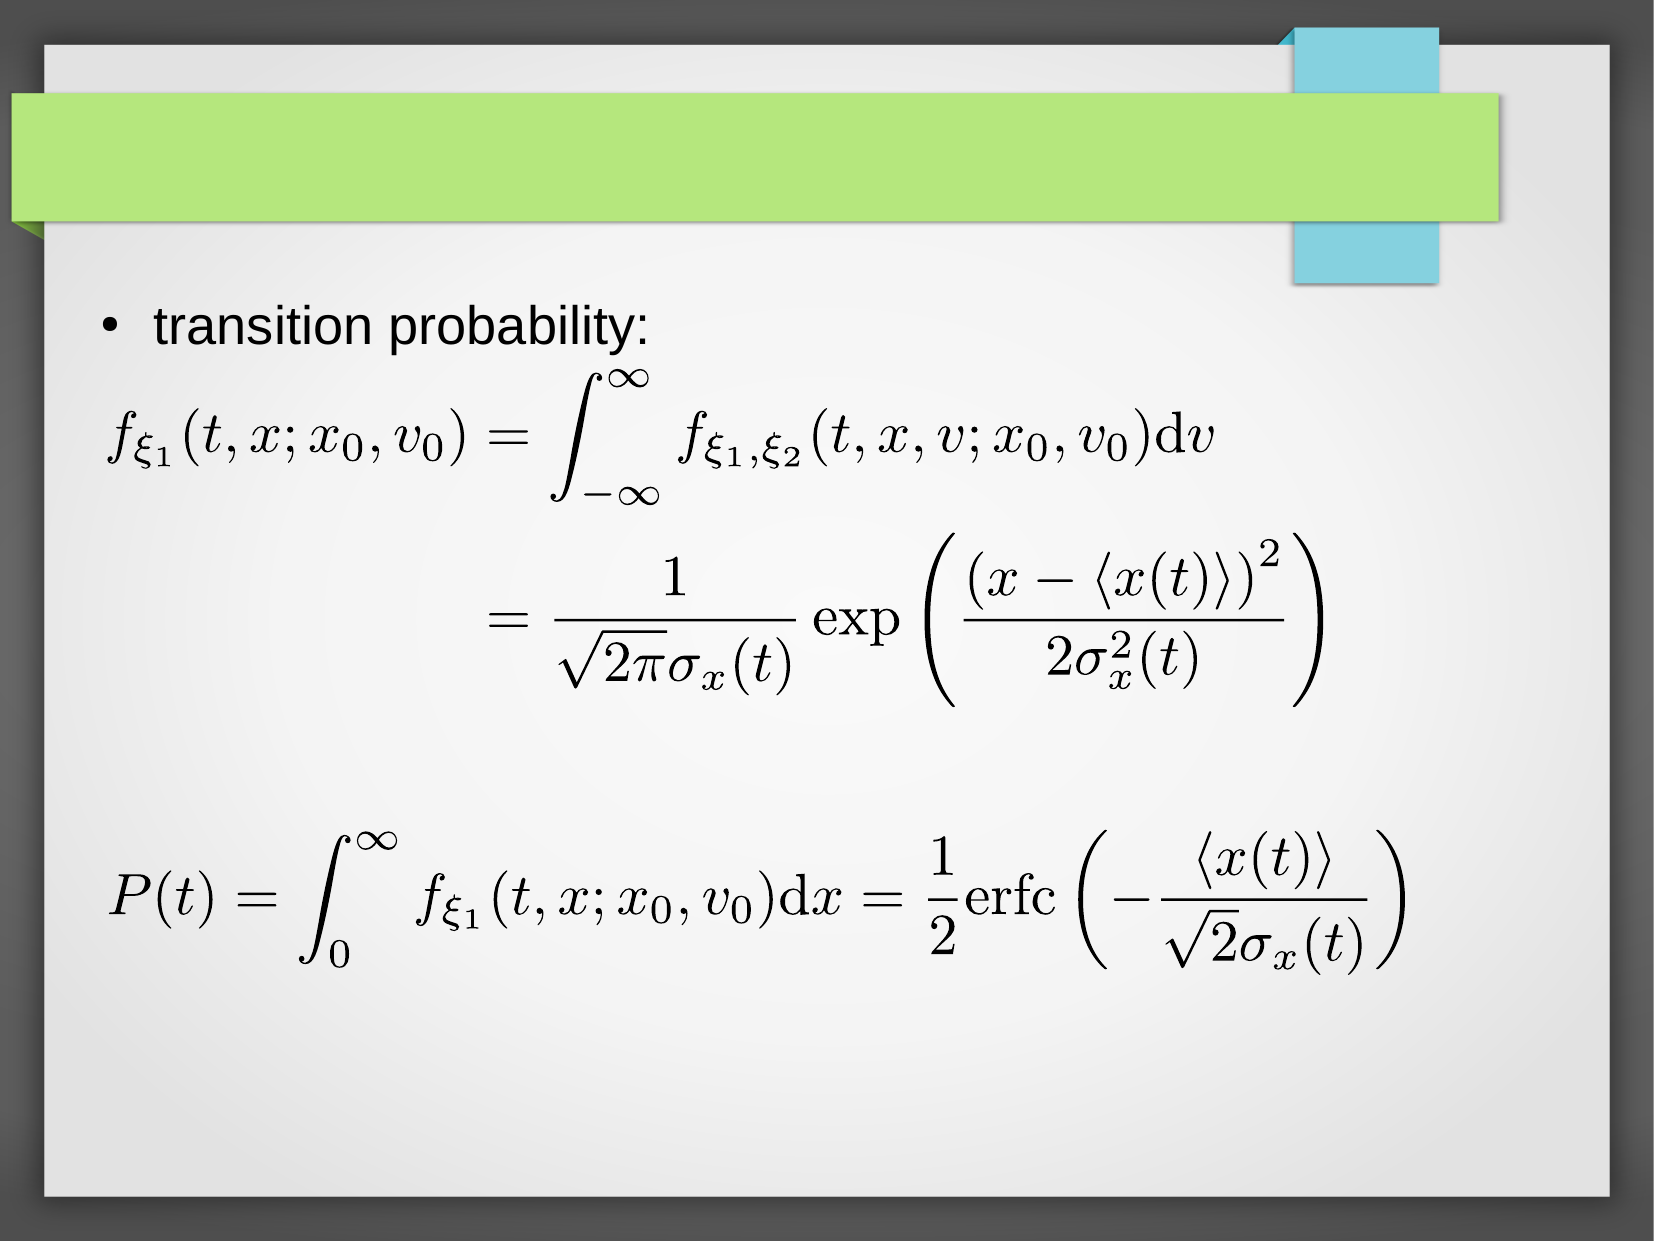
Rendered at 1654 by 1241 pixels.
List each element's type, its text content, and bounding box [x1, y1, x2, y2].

picture [0, 0, 1654, 1241]
text_box [104, 368, 1338, 708]
text_box [106, 829, 1418, 976]
list transition probability: [82, 295, 1571, 1015]
